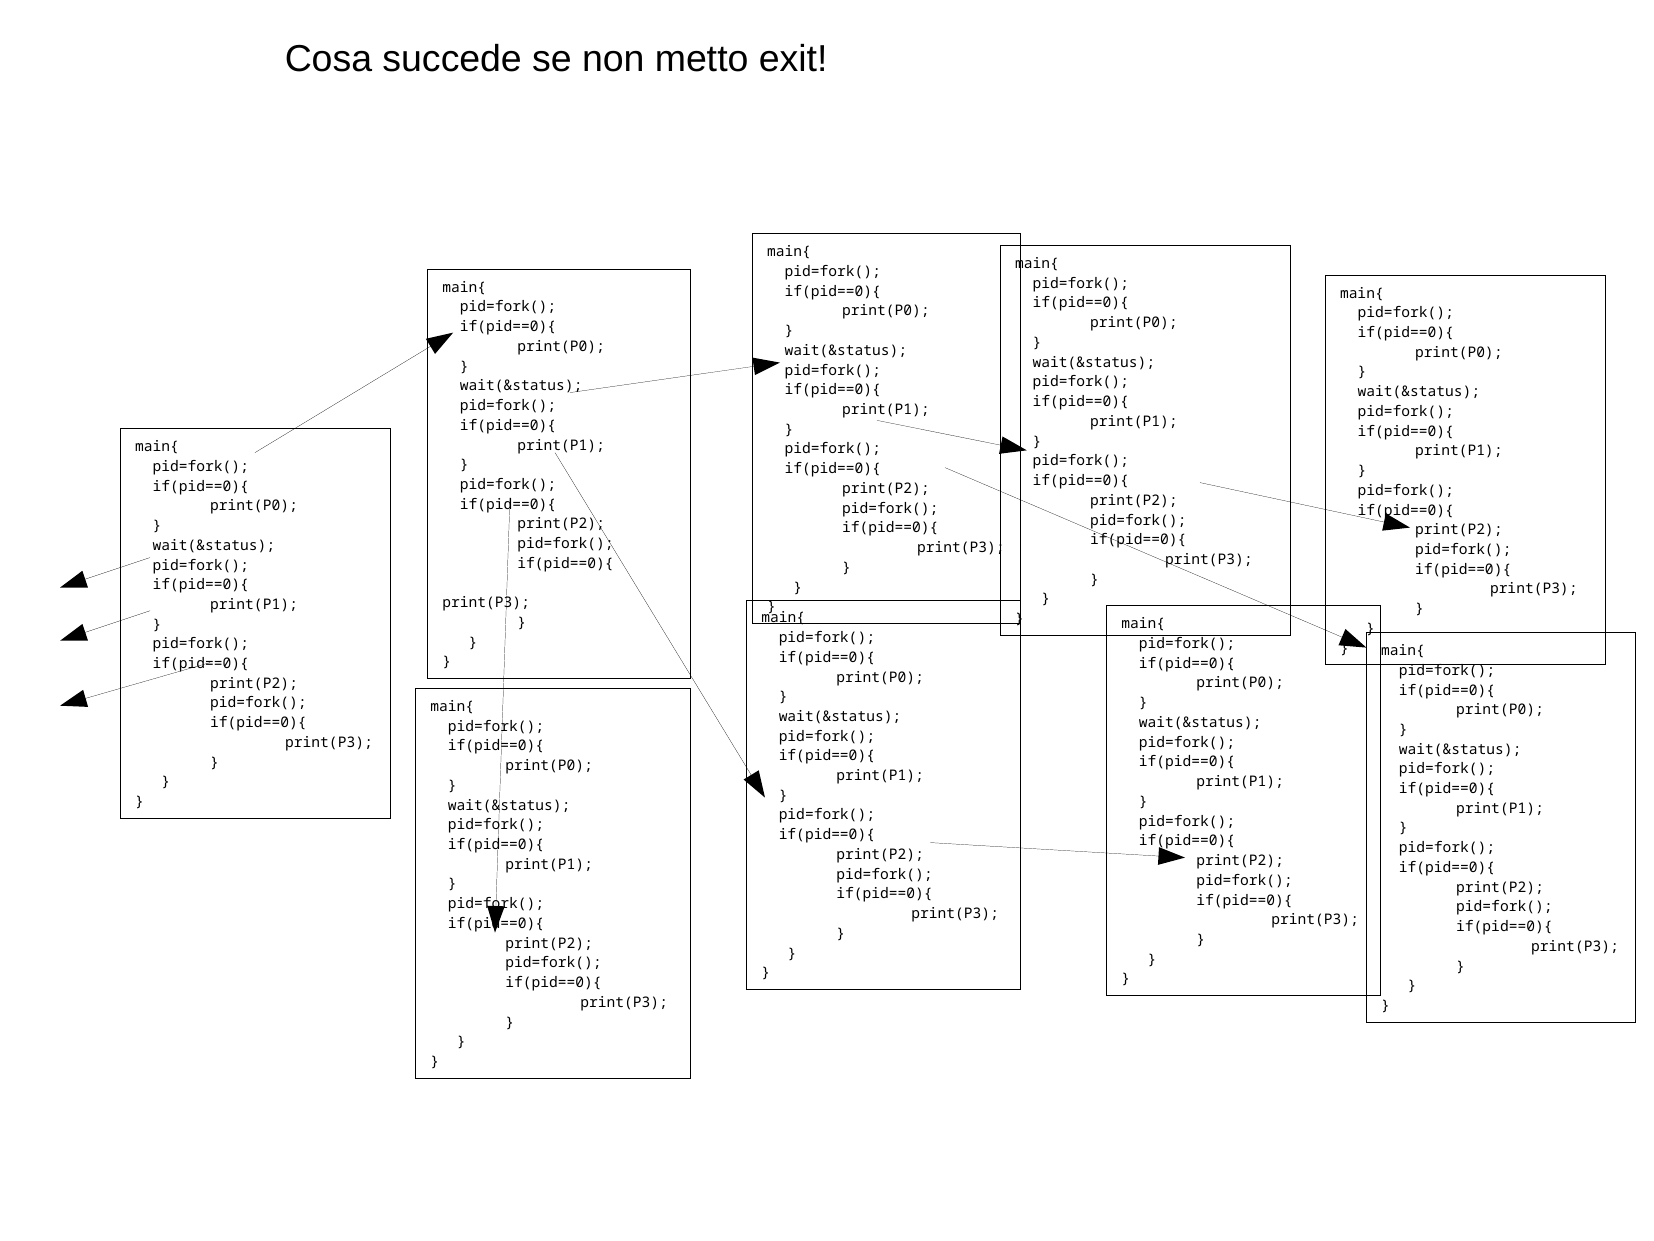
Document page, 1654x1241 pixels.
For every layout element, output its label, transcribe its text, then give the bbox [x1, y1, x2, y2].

text_box main{ pid=fork(); if(pid==0){ print(P0); } wait(&status); pid=fork(); if(pid==0){ print(P1); } pid=fork(); if(pid==0){ print(P2); pid=fork(); if(pid==0){ print(P3); } } } [1366, 632, 1636, 991]
text_box main{ pid=fork(); if(pid==0){ print(P0); } wait(&status); pid=fork(); if(pid==0){ print(P1); } pid=fork(); if(pid==0){ print(P2); pid=fork(); if(pid==0){ print(P3); } } } [120, 428, 391, 781]
text_box main{ pid=fork(); if(pid==0){ print(P0); } wait(&status); pid=fork(); if(pid==0){ print(P1); } pid=fork(); if(pid==0){ print(P2); pid=fork(); if(pid==0){ print(P3); } } } [427, 269, 691, 631]
text_box main{ pid=fork(); if(pid==0){ print(P0); } wait(&status); pid=fork(); if(pid==0){ print(P1); } pid=fork(); if(pid==0){ print(P2); pid=fork(); if(pid==0){ print(P3); } } } [1325, 275, 1606, 614]
text_box main{ pid=fork(); if(pid==0){ print(P0); } wait(&status); pid=fork(); if(pid==0){ print(P1); } pid=fork(); if(pid==0){ print(P2); pid=fork(); if(pid==0){ print(P3); } } } [746, 600, 1021, 961]
text_box main{ pid=fork(); if(pid==0){ print(P0); } wait(&status); pid=fork(); if(pid==0){ print(P1); } pid=fork(); if(pid==0){ print(P2); pid=fork(); if(pid==0){ print(P3); } } } [1270, 605, 1381, 646]
text_box Cosa succede se non metto exit! [270, 30, 1186, 87]
text_box main{ pid=fork(); if(pid==0){ print(P0); } wait(&status); pid=fork(); if(pid==0){ print(P1); } pid=fork(); if(pid==0){ print(P2); pid=fork(); if(pid==0){ print(P3); } } } [752, 233, 1021, 600]
text_box main{ pid=fork(); if(pid==0){ print(P0); } wait(&status); pid=fork(); if(pid==0){ print(P1); } pid=fork(); if(pid==0){ print(P2); pid=fork(); if(pid==0){ print(P3); } } } [1106, 605, 1366, 946]
text_box main{ pid=fork(); if(pid==0){ print(P0); } wait(&status); pid=fork(); if(pid==0){ print(P1); } pid=fork(); if(pid==0){ print(P2); pid=fork(); if(pid==0){ print(P3); } } } [1000, 492, 1264, 606]
text_box main{ pid=fork(); if(pid==0){ print(P0); } wait(&status); pid=fork(); if(pid==0){ print(P1); } pid=fork(); if(pid==0){ print(P2); pid=fork(); if(pid==0){ print(P3); } } } [1000, 245, 1291, 605]
text_box main{ pid=fork(); if(pid==0){ print(P0); } wait(&status); pid=fork(); if(pid==0){ print(P1); } pid=fork(); if(pid==0){ print(P2); pid=fork(); if(pid==0){ print(P3); } } } [415, 688, 691, 1036]
